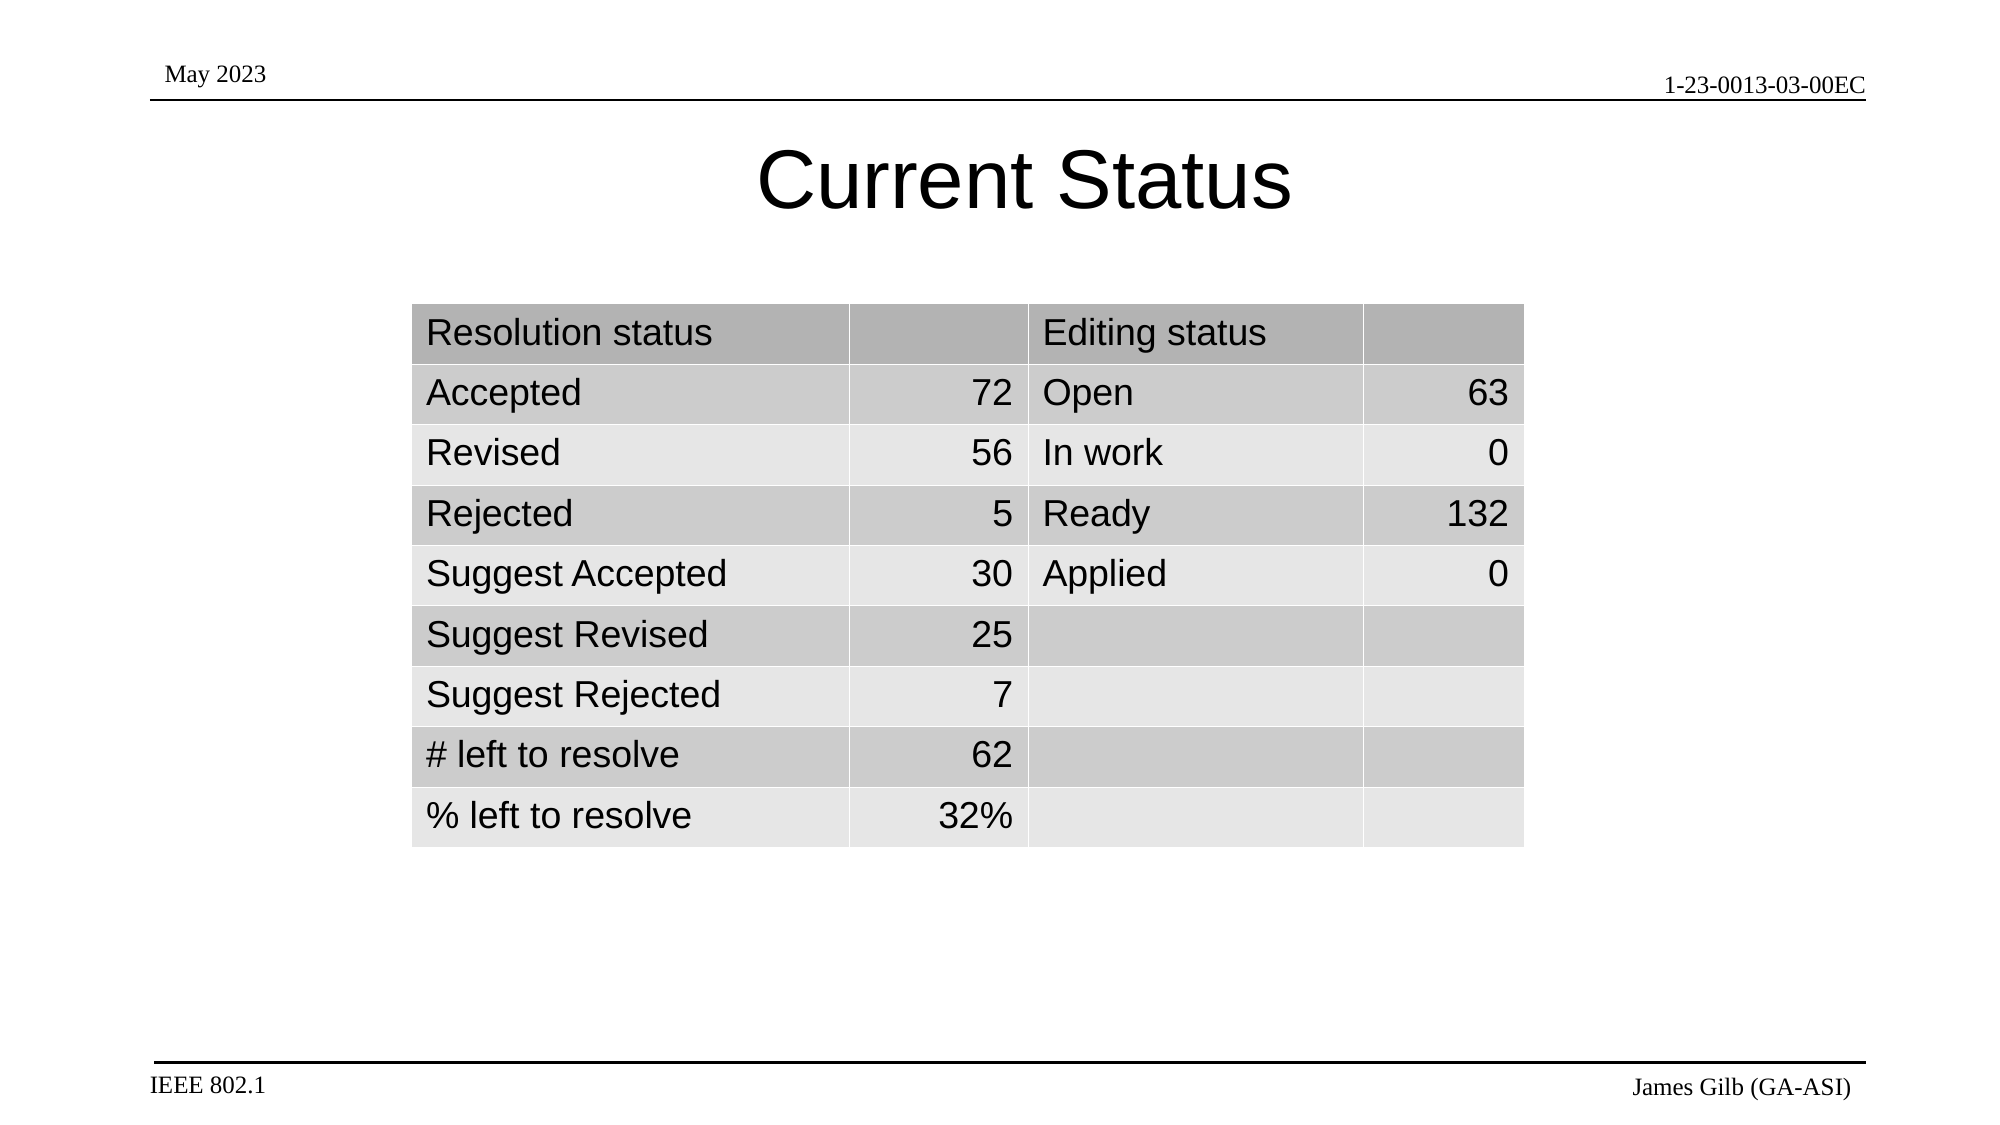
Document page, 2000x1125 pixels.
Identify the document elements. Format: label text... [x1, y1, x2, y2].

table_cell [1029, 788, 1363, 847]
table_cell 62 [850, 727, 1028, 787]
table_cell 56 [850, 425, 1028, 485]
table_cell Applied [1029, 546, 1363, 605]
title Current Status [149, 112, 1900, 238]
table_header Editing status [1029, 304, 1363, 364]
table_cell [1029, 606, 1363, 666]
table_cell Ready [1029, 486, 1363, 545]
table_cell Rejected [412, 486, 849, 545]
table_header Resolution status [412, 304, 849, 364]
table_cell Revised [412, 425, 849, 485]
table_cell 63 [1364, 365, 1524, 424]
table_cell Suggest Revised [412, 606, 849, 666]
table_cell [1364, 727, 1524, 787]
table_cell [1029, 727, 1363, 787]
table_cell Open [1029, 365, 1363, 424]
table_cell % left to resolve [412, 788, 849, 847]
table_cell Accepted [412, 365, 849, 424]
table_cell Suggest Accepted [412, 546, 849, 605]
table_cell [1029, 667, 1363, 726]
table_cell 5 [850, 486, 1028, 545]
table_cell 0 [1364, 425, 1524, 485]
table_cell [1364, 606, 1524, 666]
table_cell 132 [1364, 486, 1524, 545]
table_cell Suggest Rejected [412, 667, 849, 726]
table_cell # left to resolve [412, 727, 849, 787]
table_header [850, 304, 1028, 364]
table_cell In work [1029, 425, 1363, 485]
table_cell 0 [1364, 546, 1524, 605]
table_cell [1364, 788, 1524, 847]
table_cell 25 [850, 606, 1028, 666]
table_cell 7 [850, 667, 1028, 726]
table_cell [1364, 667, 1524, 726]
table_header [1364, 304, 1524, 364]
table_cell 30 [850, 546, 1028, 605]
table_cell 32% [850, 788, 1028, 847]
table_cell 72 [850, 365, 1028, 424]
